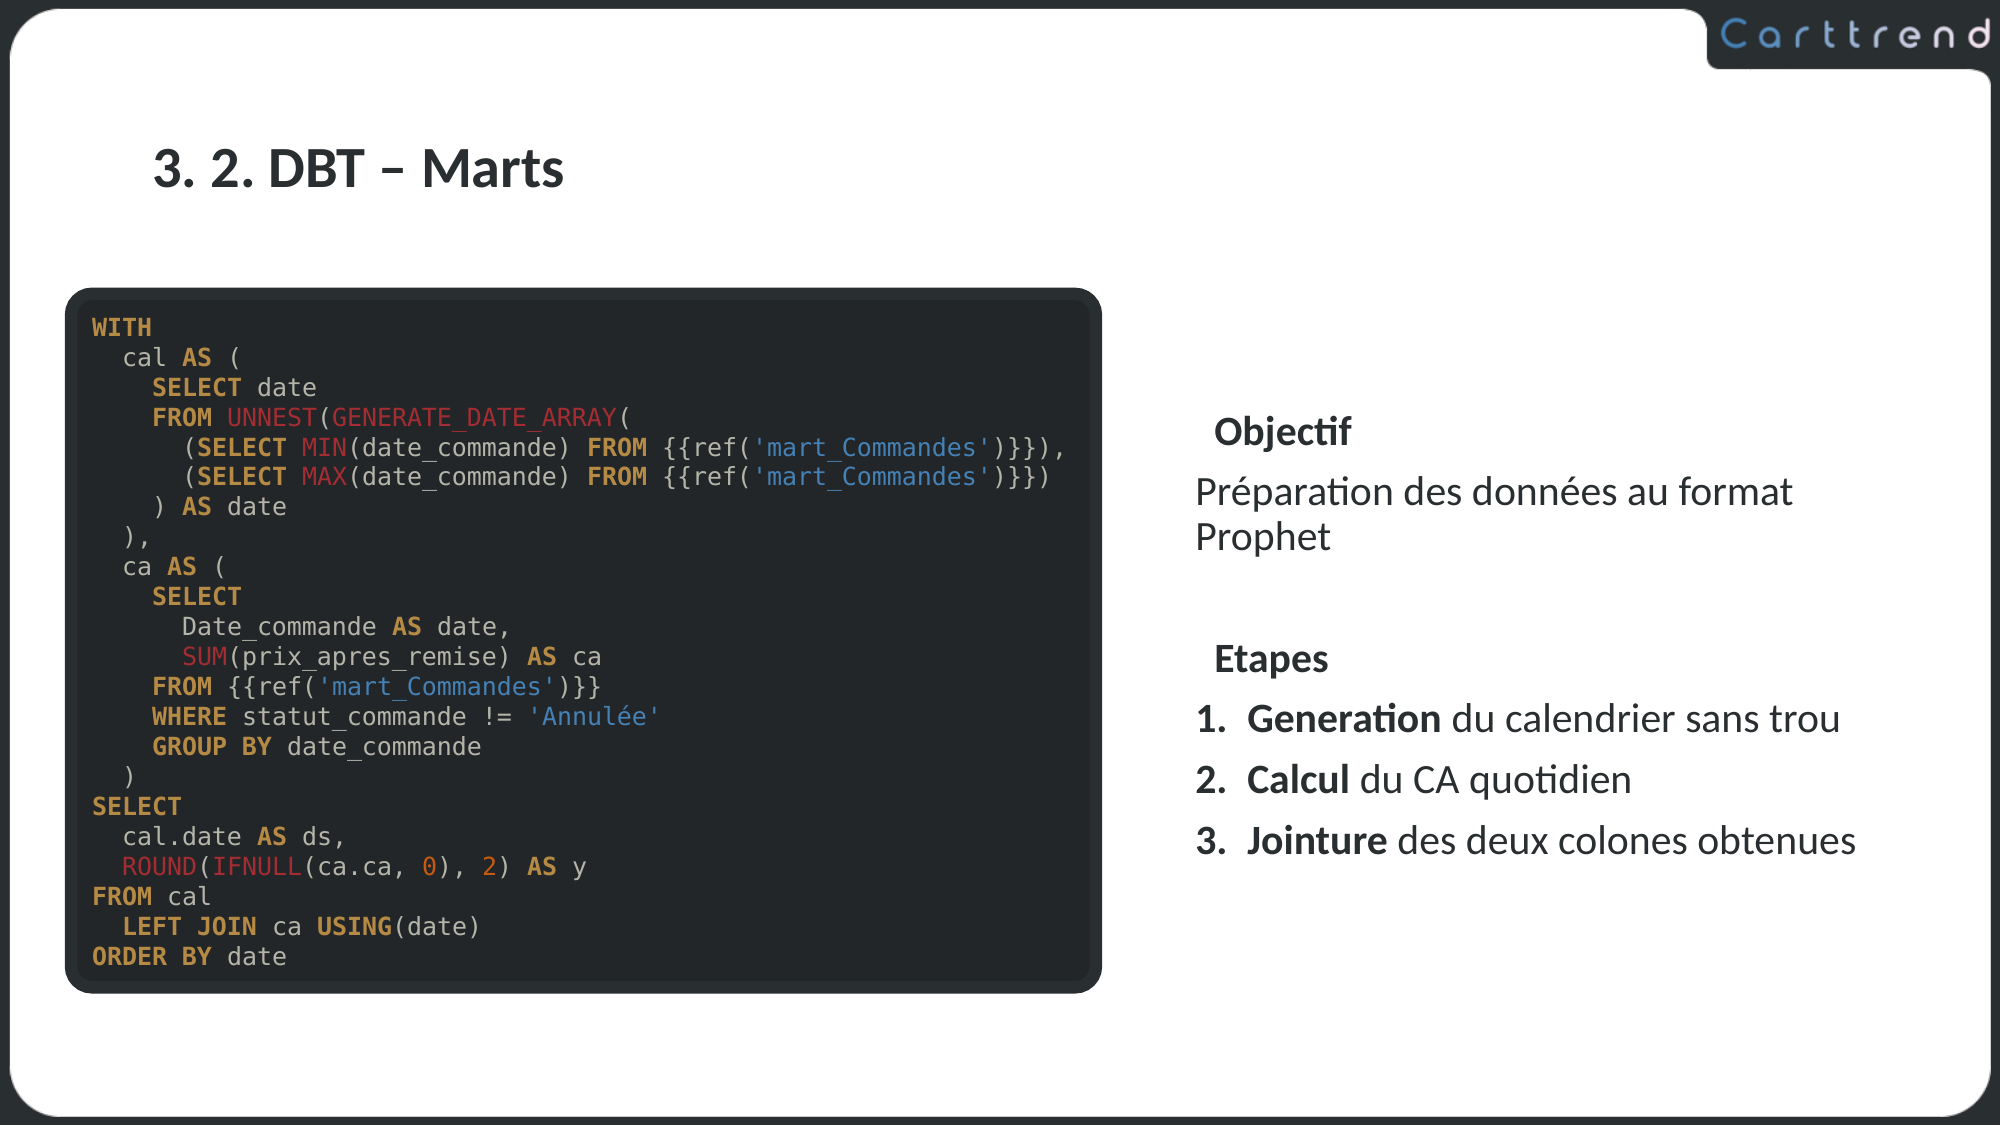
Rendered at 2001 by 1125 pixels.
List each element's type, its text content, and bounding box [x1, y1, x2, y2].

title 3. 2. DBT – Marts [137, 59, 1863, 278]
text_box WITH cal AS ( SELECT date FROM UNNEST(GENERATE_DATE_ARRAY( (SELECT MIN(date_commande) FROM {{ref('mart_Commandes')}}), (SELECT MAX(date_commande) FROM {{ref('mart_Commandes')}}) ) AS date ), ca AS ( SELECT Date_commande AS date, SUM(prix_apres_remise) AS ca FROM {{ref('mart_Commandes')}} WHERE statut_commande != 'Annulée' GROUP BY date_commande ) SELECT cal.date AS ds, ROUND(IFNULL(ca.ca, 0), 2) AS y FROM cal LEFT JOIN ca USING(date) ORDER BY date [71, 293, 1096, 988]
picture [0, 0, 2000, 1125]
